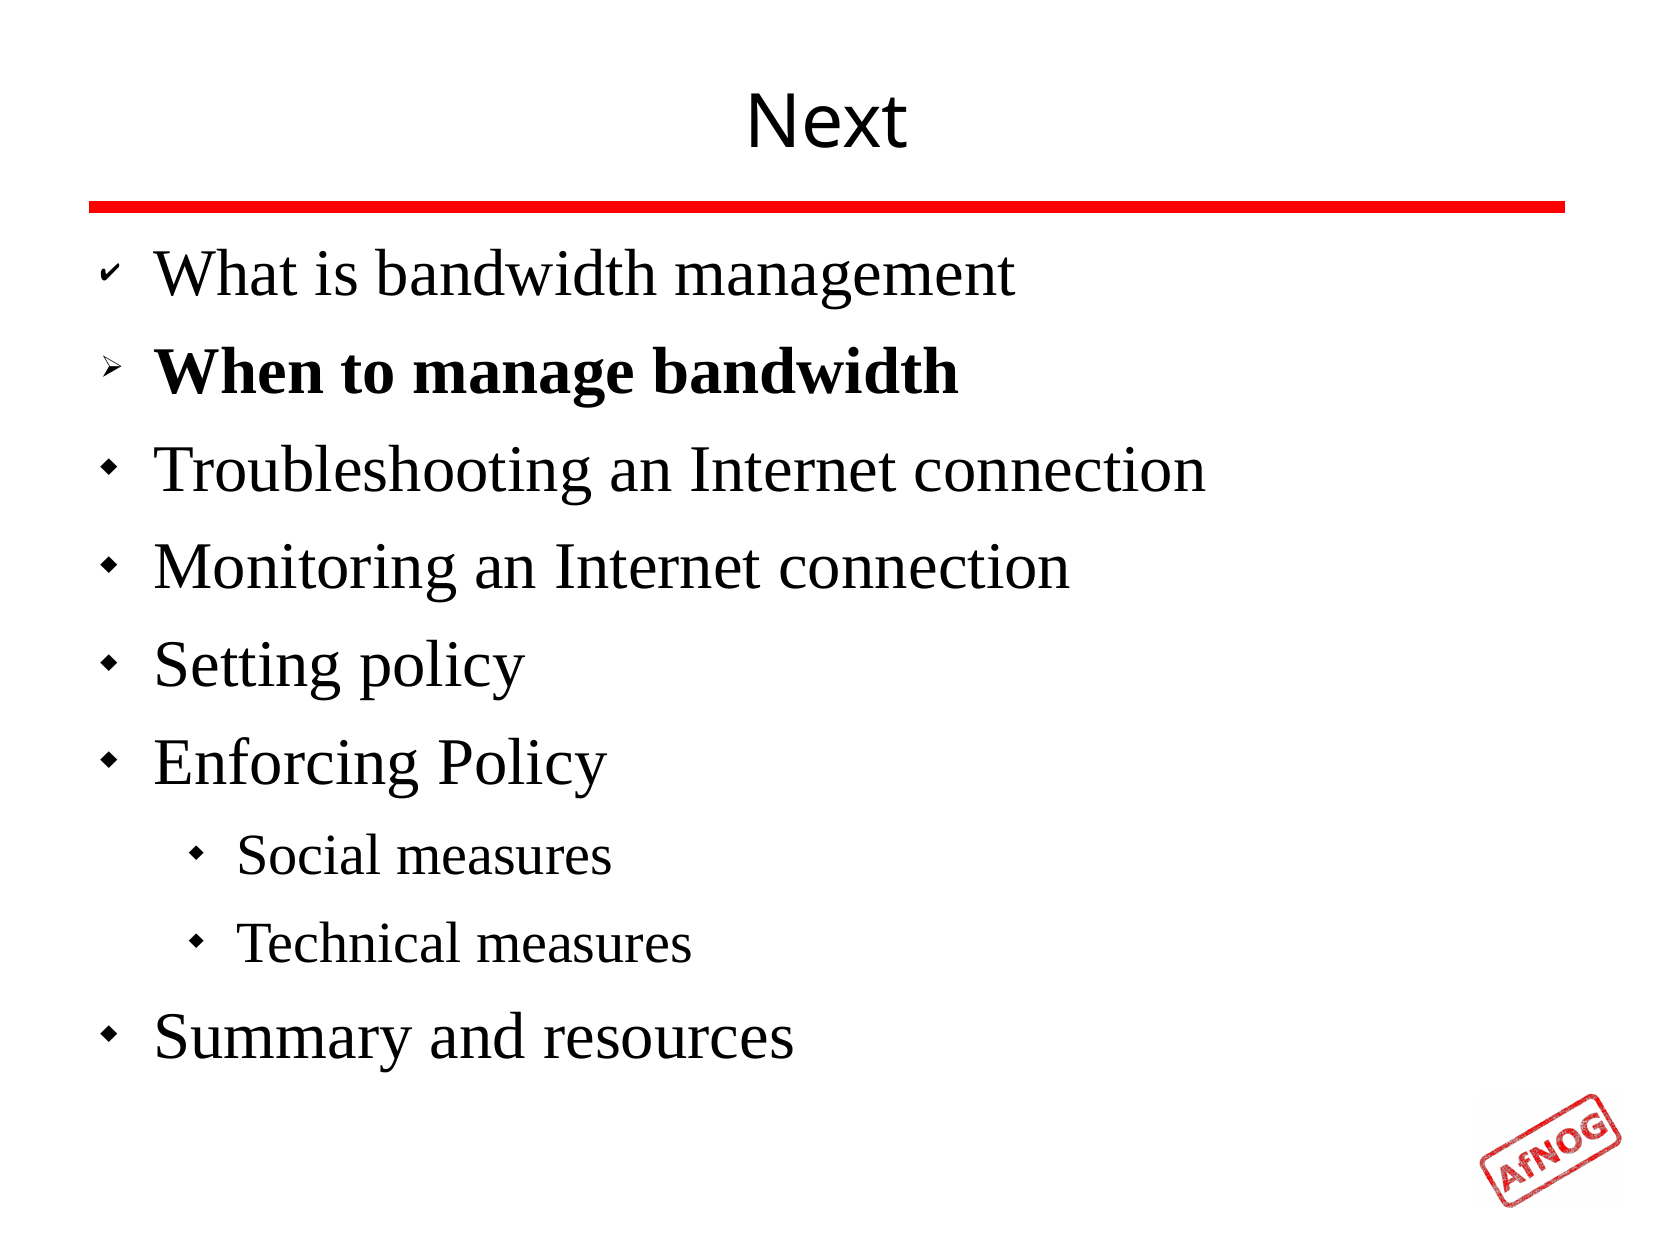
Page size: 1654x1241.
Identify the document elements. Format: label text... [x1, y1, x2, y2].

title Next [82, 29, 1571, 207]
picture [1476, 1090, 1625, 1211]
list What is bandwidth management When to manage bandwidth Troubleshooting an Internet connection Monitoring an Internet connection Setting policy Enforcing Policy Social measures Technical measures Summary and resources [82, 236, 1571, 1108]
